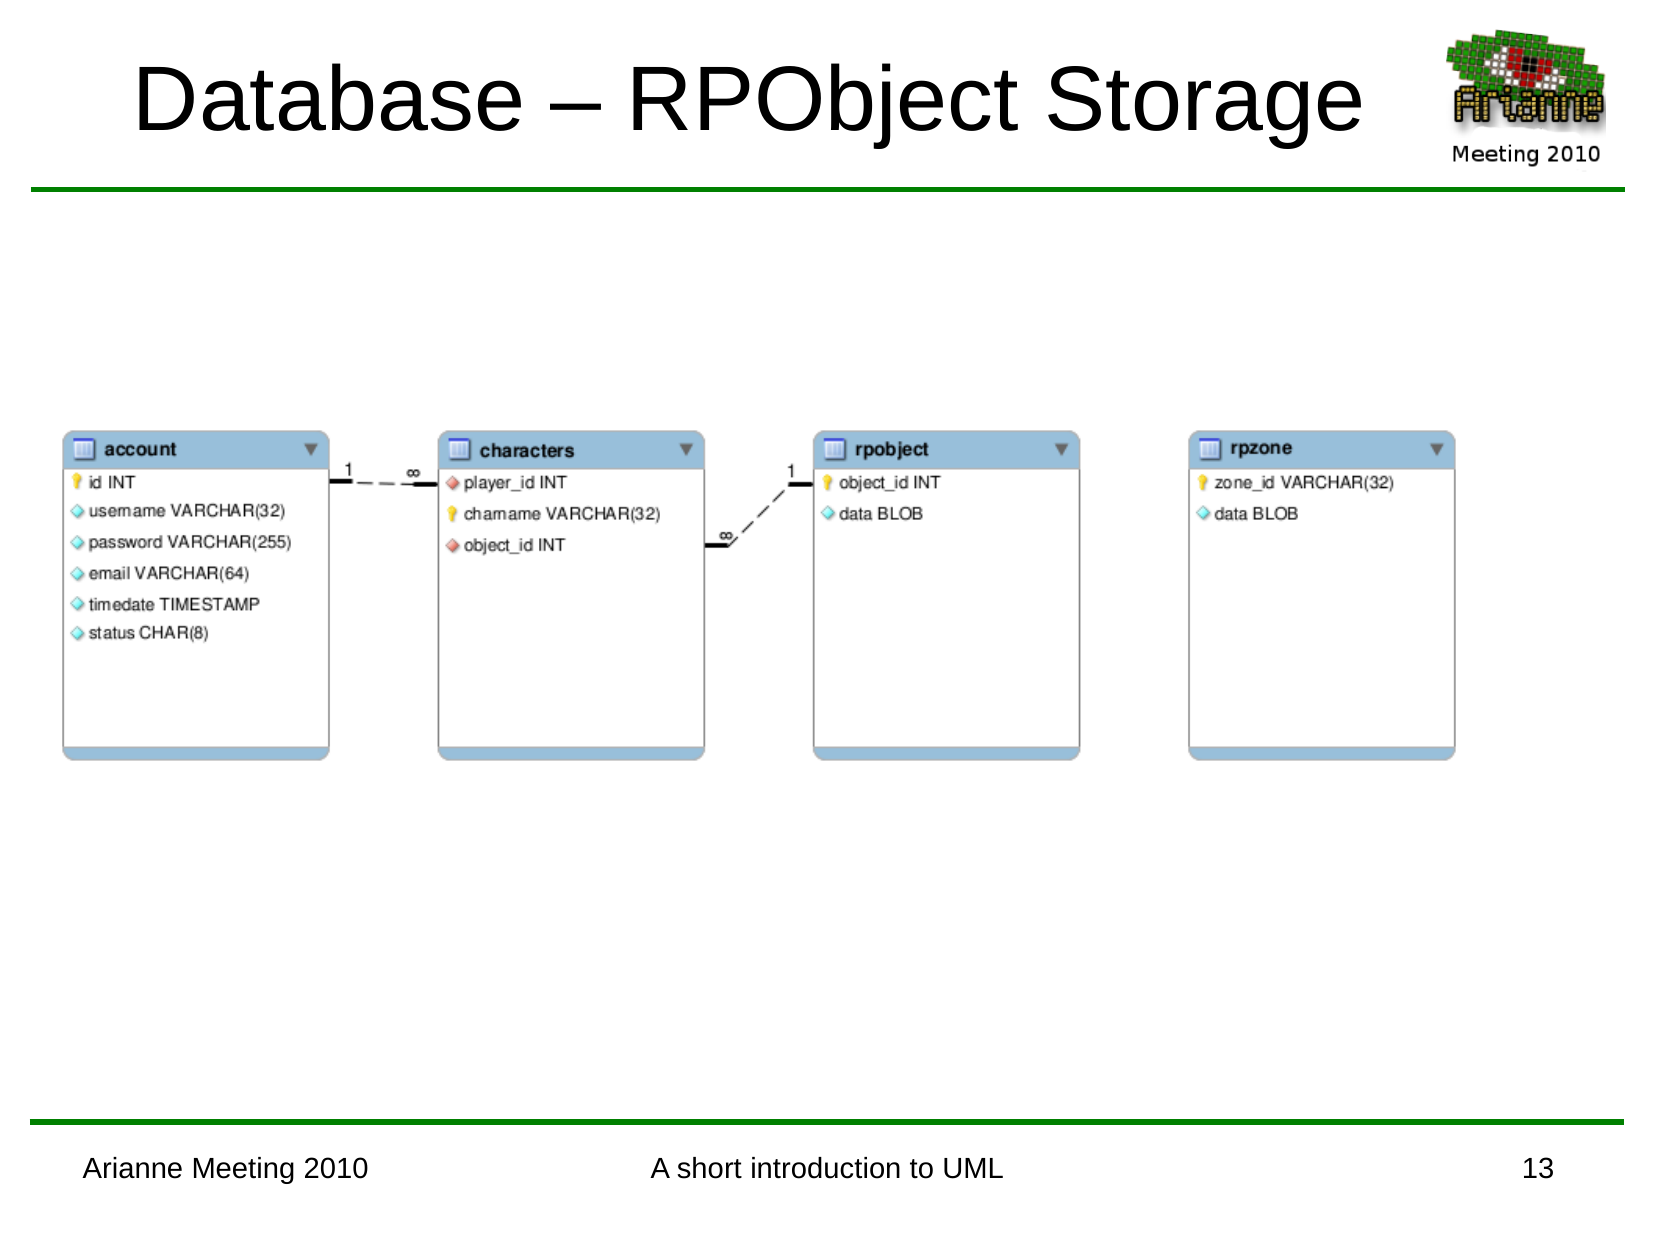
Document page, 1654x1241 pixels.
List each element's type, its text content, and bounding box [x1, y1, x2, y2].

picture [1446, 29, 1606, 178]
title Database – RPObject Storage [82, 47, 1418, 150]
picture [47, 415, 1470, 776]
